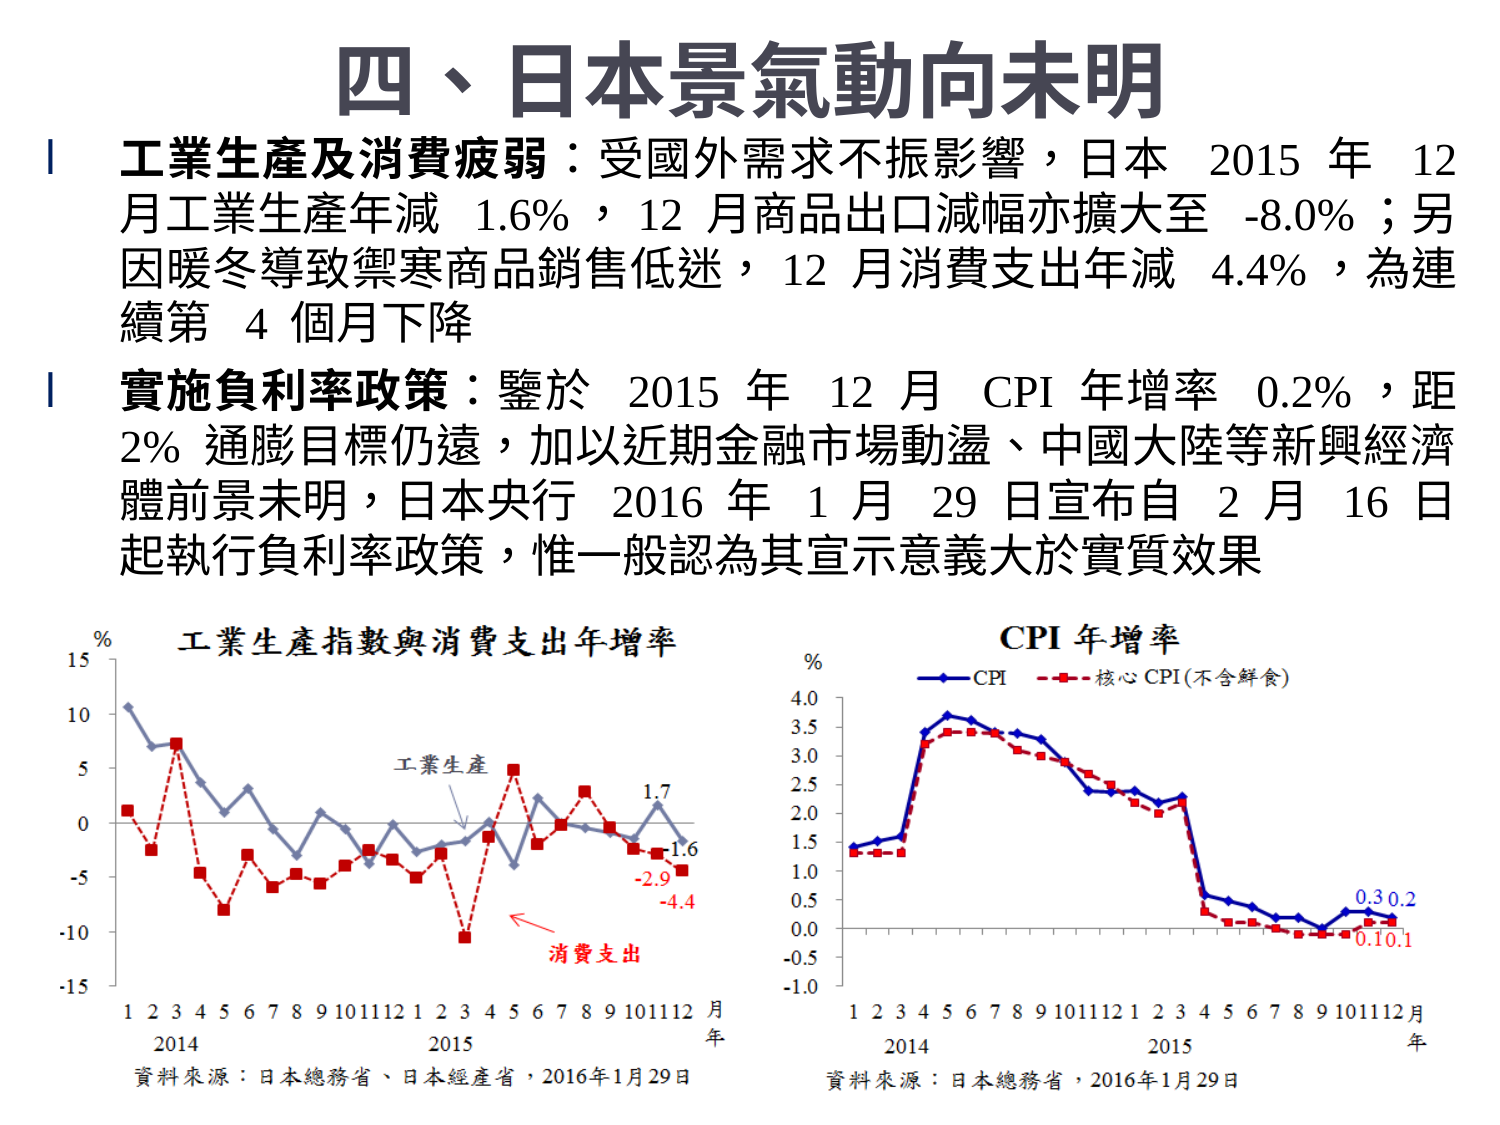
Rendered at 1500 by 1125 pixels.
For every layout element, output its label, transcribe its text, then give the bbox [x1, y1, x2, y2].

picture [59, 606, 1434, 1099]
title 四、日本景氣動向未明 [0, 7, 1500, 149]
text_box 工業生產及消費疲弱：受國外需求不振影響，日本 2015 年 12 月工業生產年減 1.6%，12 月商品出口減幅亦擴大至 -8.0%；另因暖冬導致禦寒商品銷售低迷，12 月消費支出年減 4.4%，為連續第 4 個月下降 實施負利率政策：鑒於 2015 年 12 月 CPI 年增率 0.2%，距 2% 通膨目標仍遠，加以近期金融市場動盪、中國大陸等新興經濟體前景未明，日本央行 2016 年 1 月 29 日宣布自 2 月 16 日起執行負利率政策，惟一般認為其宣示意義大於實質效果 [0, 121, 1473, 590]
